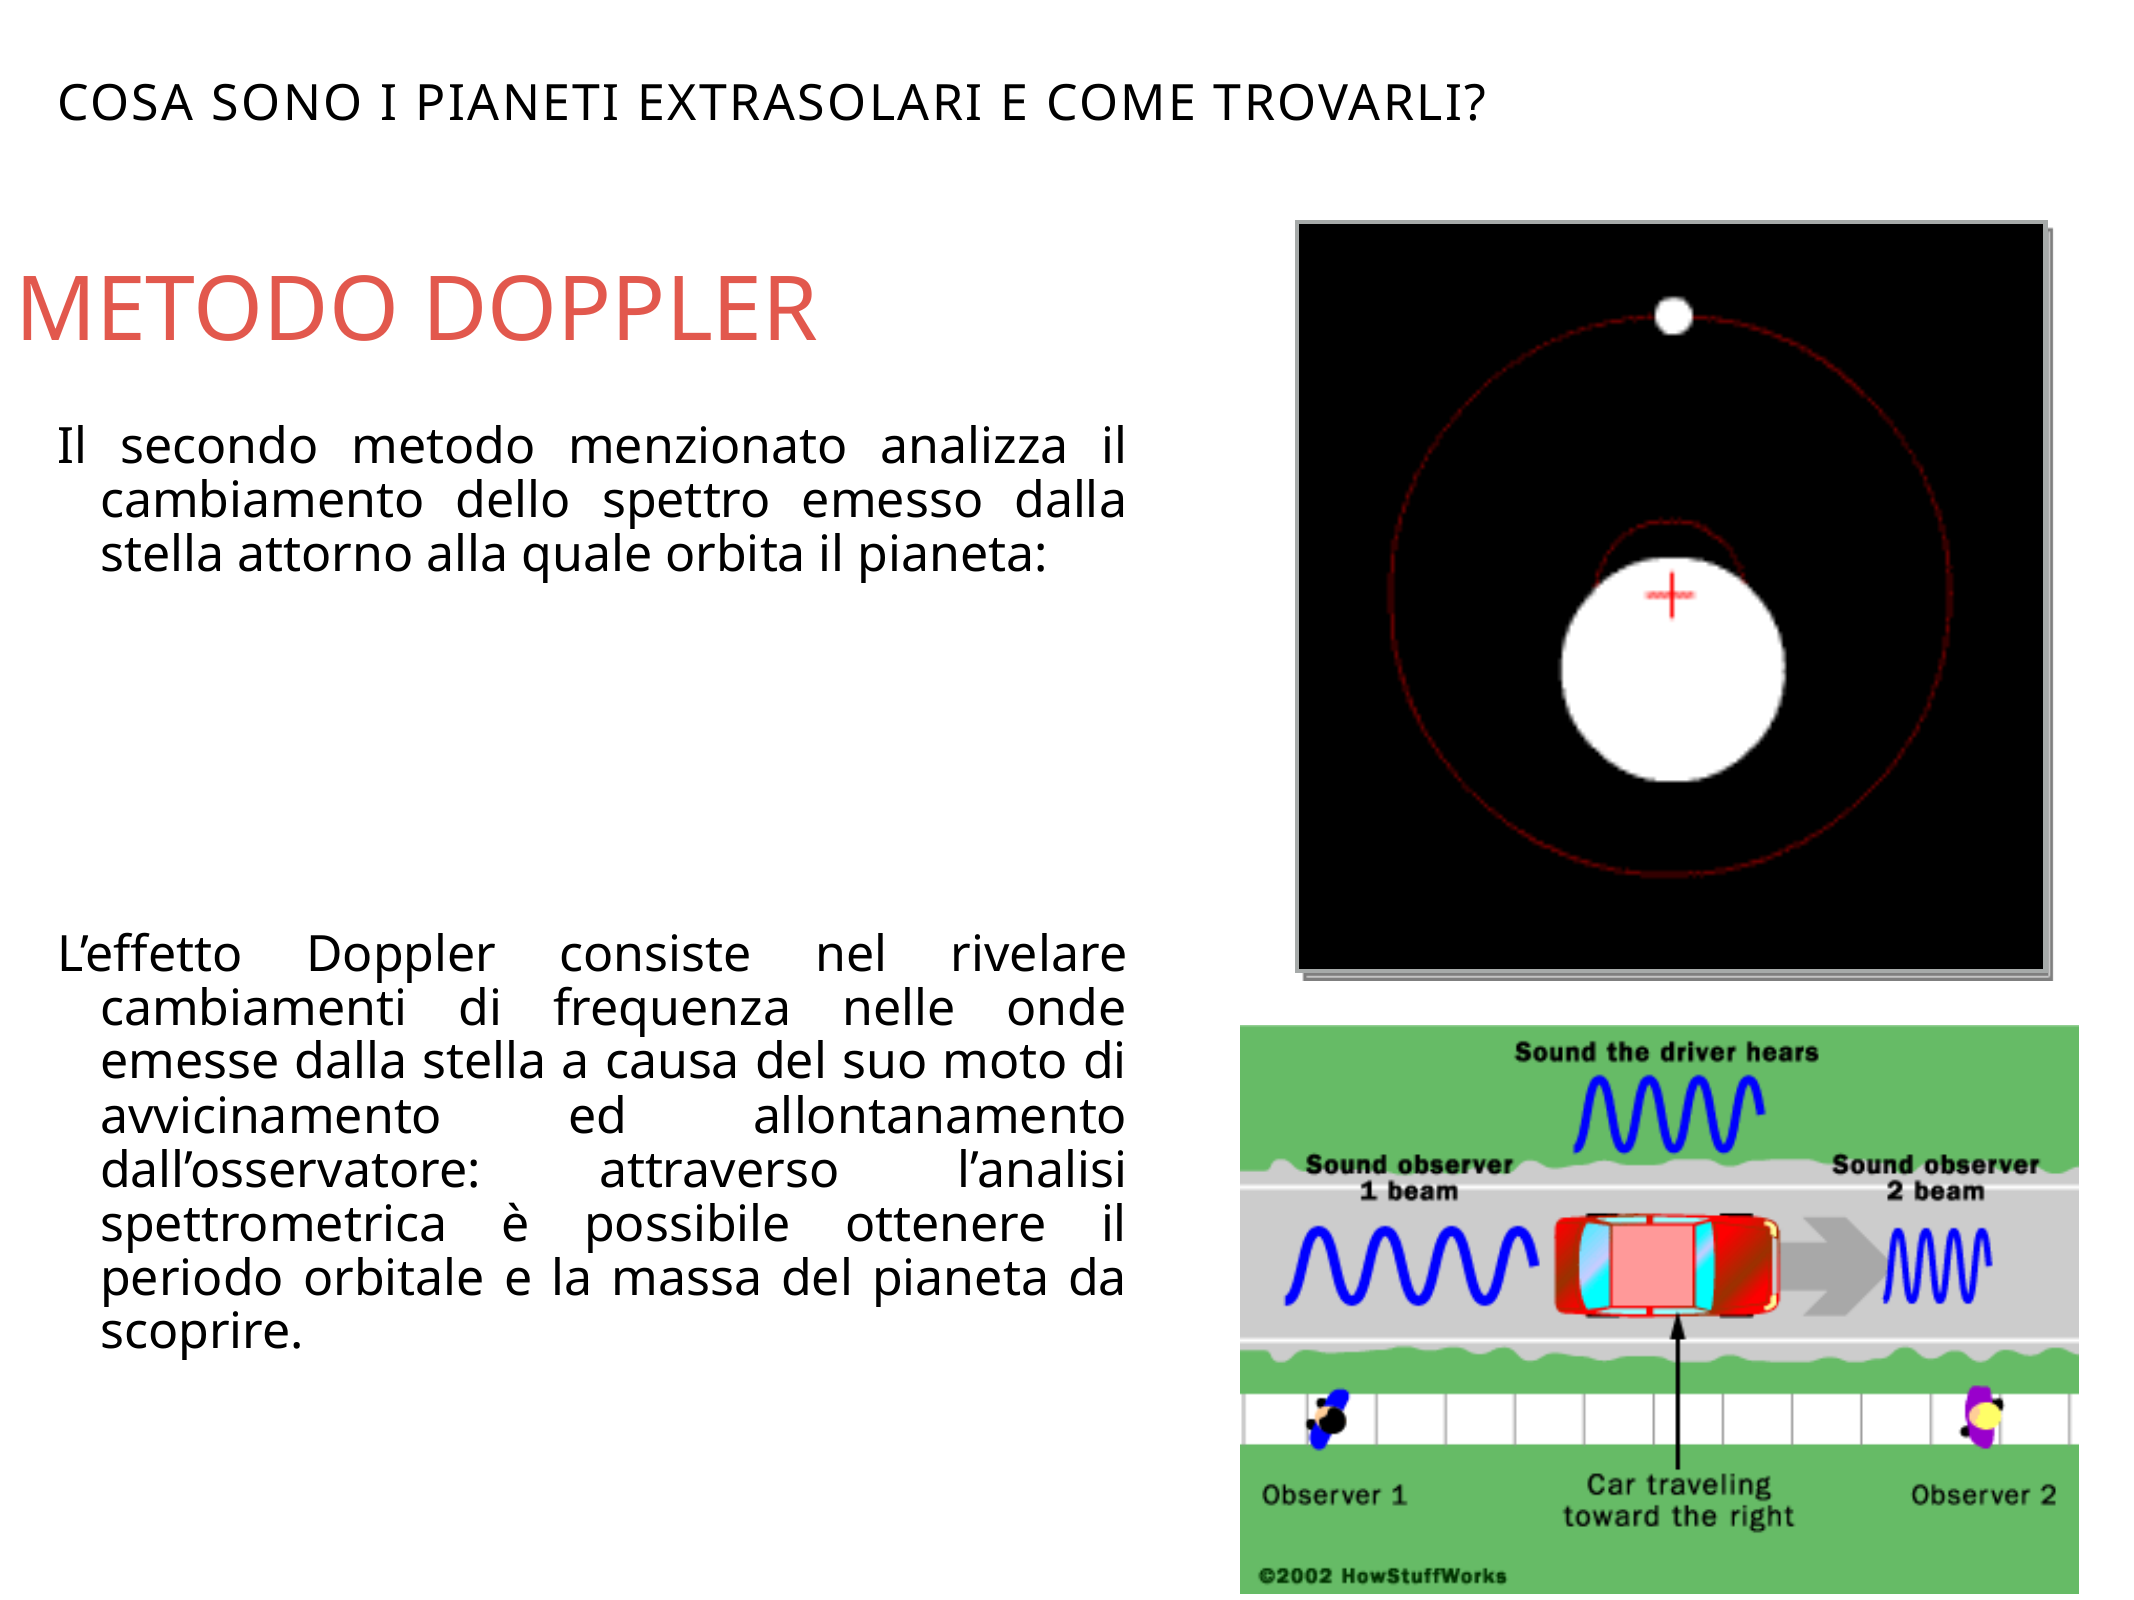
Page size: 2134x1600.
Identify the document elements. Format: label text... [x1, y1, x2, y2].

picture [1299, 224, 2044, 969]
list Cosa sono i pianeti extrasolari e come trovarli? [0, 75, 1834, 151]
title Metodo doppler [0, 252, 1034, 371]
picture [1240, 1025, 2079, 1594]
list Il secondo metodo menzionato analizza il cambiamento dello spettro emesso dalla stella attorno alla quale orbita il pianeta: L’effetto Doppler consiste nel rivelare cambiamenti di frequenza nelle onde emesse dalla stella a causa del suo moto di avvicinamento ed allontanamento dall’osservatore: attraverso l’analisi spettrometrica è possibile ottenere il periodo orbitale e la massa del pianeta da scoprire. [0, 413, 1146, 1418]
